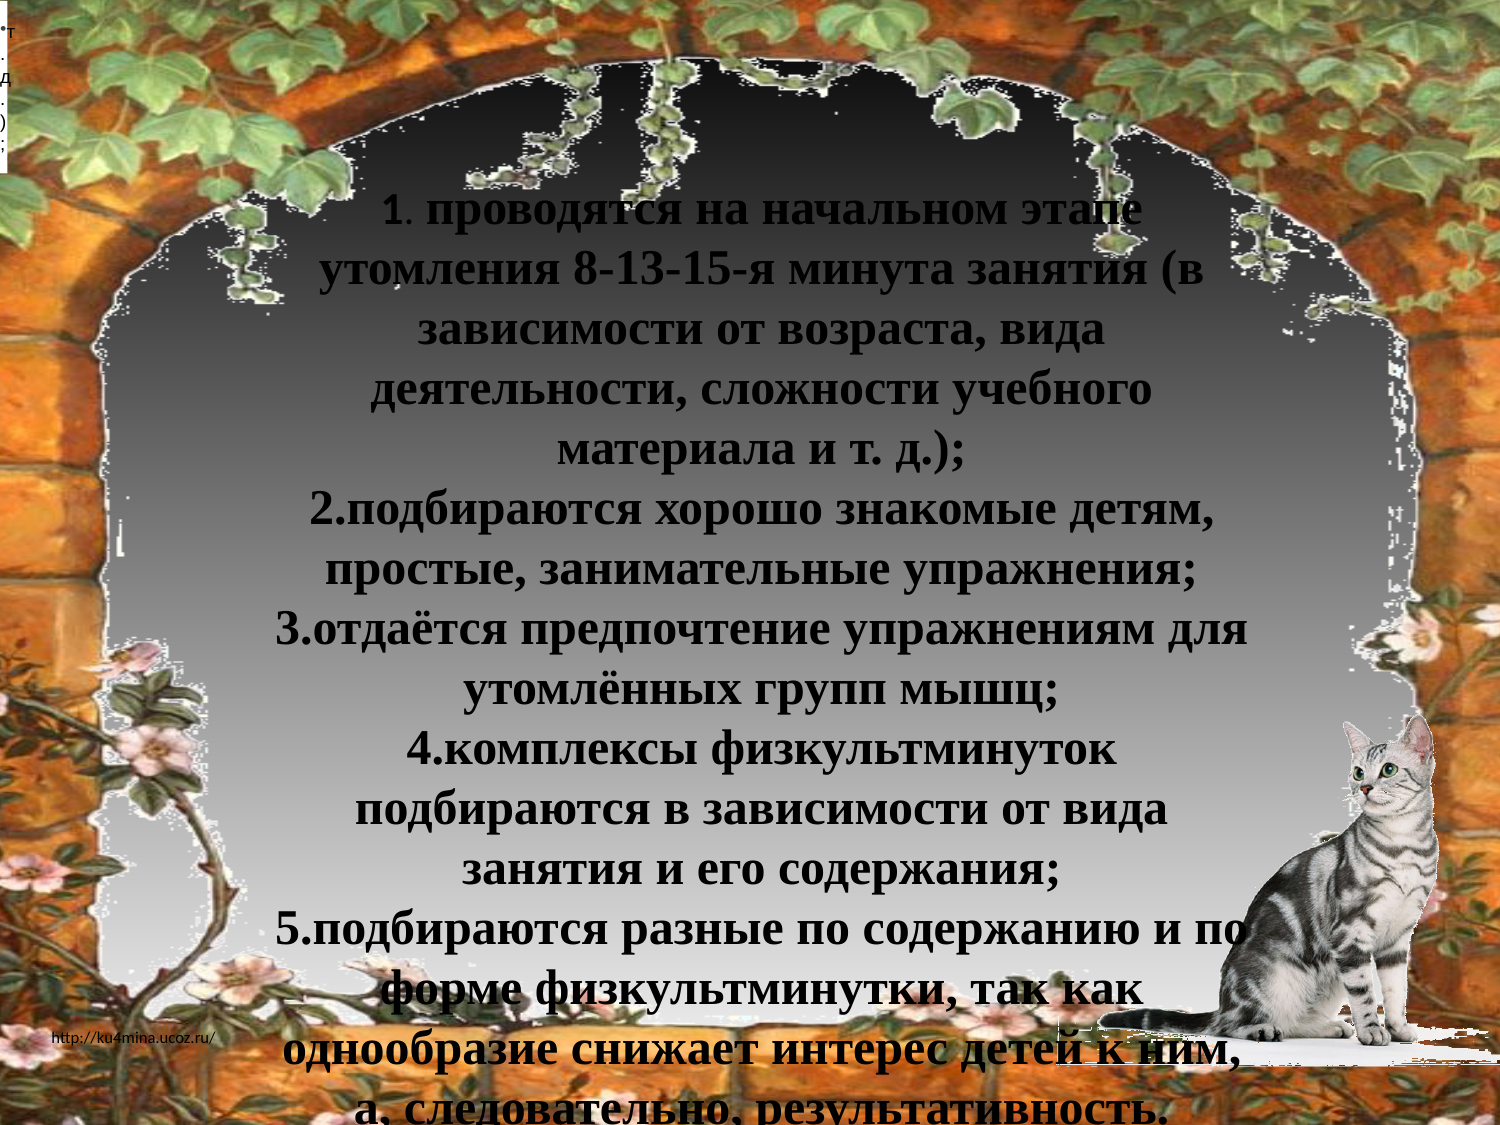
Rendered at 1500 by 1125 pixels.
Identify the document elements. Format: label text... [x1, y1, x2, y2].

picture [482, 1103, 490, 1121]
text_box т. д.); [0, 0, 8, 82]
text_box т. д.); [0, 83, 8, 174]
picture [0, 0, 1500, 1125]
title 1. проводятся на начальном этапе утомления 8-13-15-я минута занятия (в зависимости от возраста, вида деятельности, сложности учебного материала и т. д.); 2.подбираются хорошо знакомые детям, простые, занимательные упражнения; 3.отдаётся предпочтение упражнениям для утомлённых групп мышц; 4.комплексы физкультминуток подбираются в зависимости от вида занятия и его содержания; 5.подбираются разные по содержанию и по форме физкультминутки, так как однообразие снижает интерес детей к ним, а, следовательно, результативность. [257, 117, 1266, 961]
picture [765, 1103, 774, 1122]
